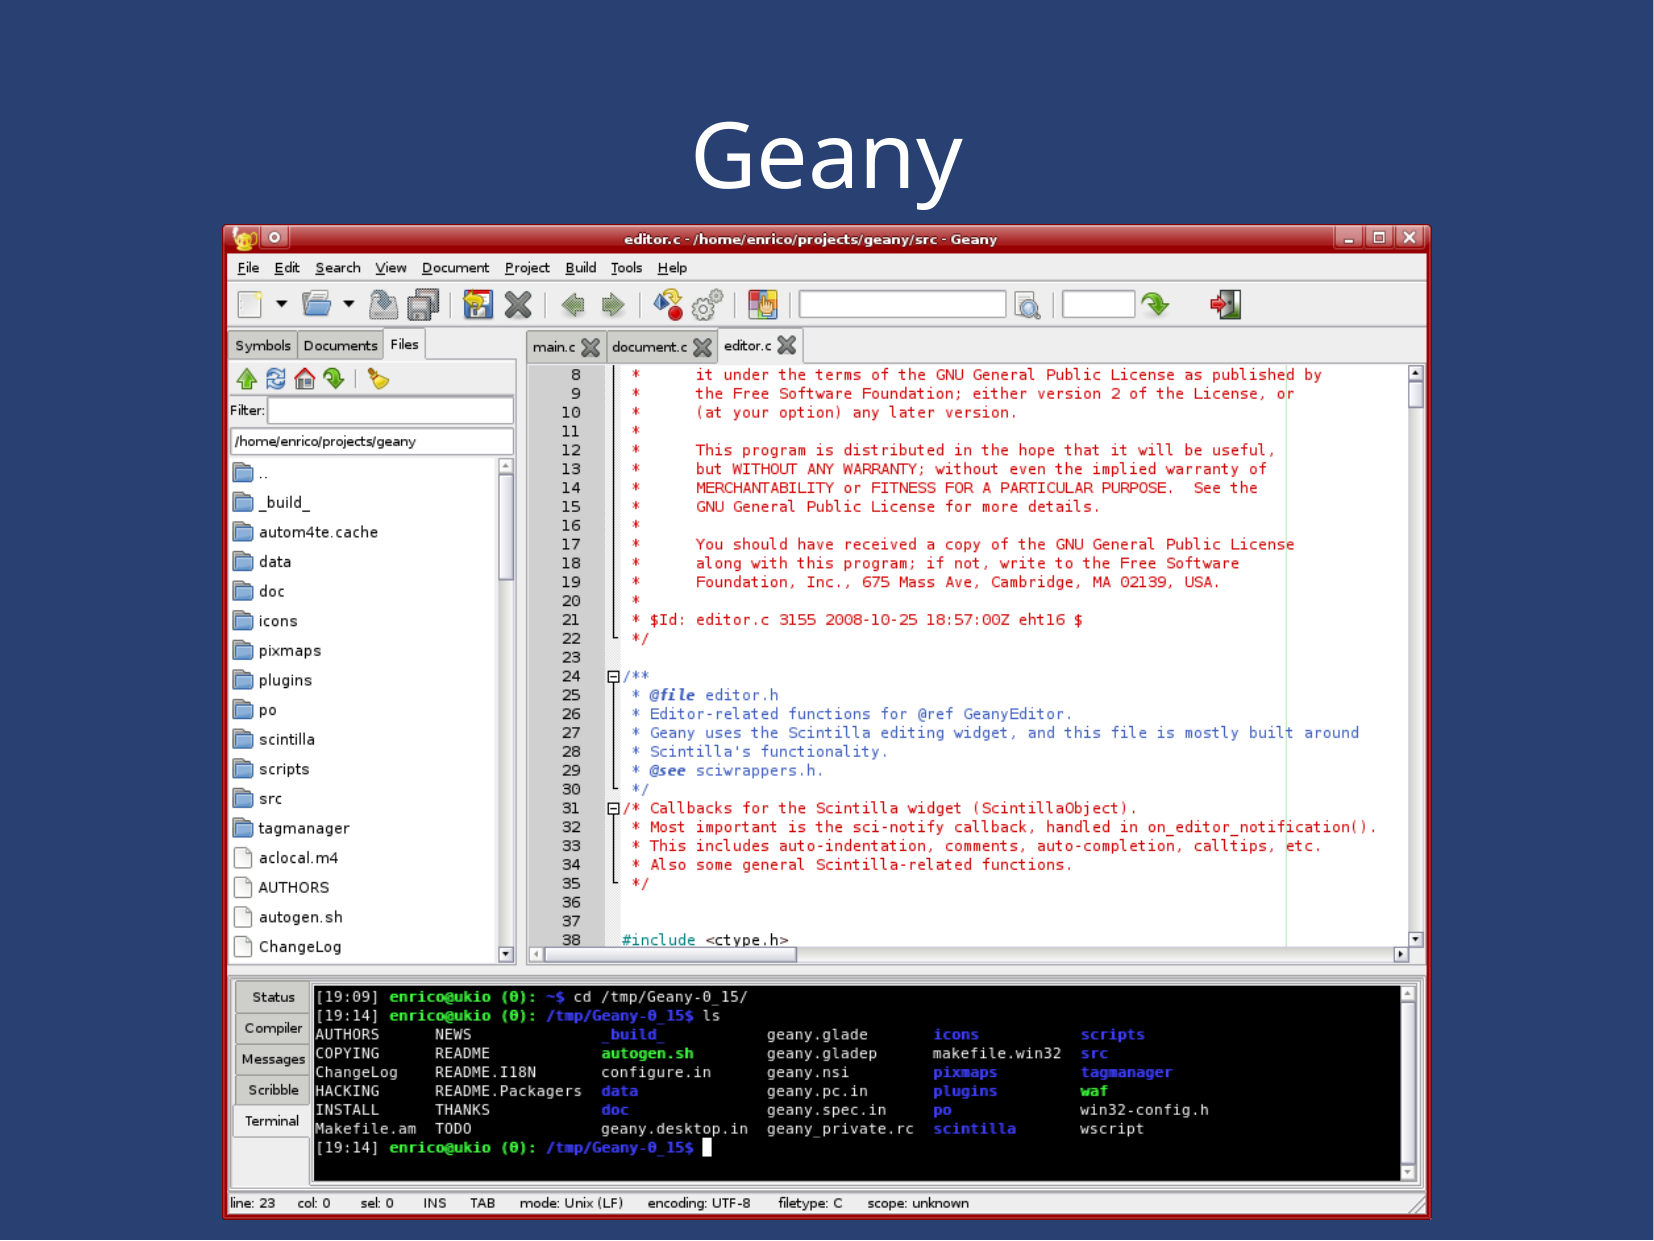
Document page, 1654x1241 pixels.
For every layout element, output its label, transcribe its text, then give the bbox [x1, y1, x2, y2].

title Geany [82, 49, 1571, 257]
picture [222, 224, 1432, 1221]
